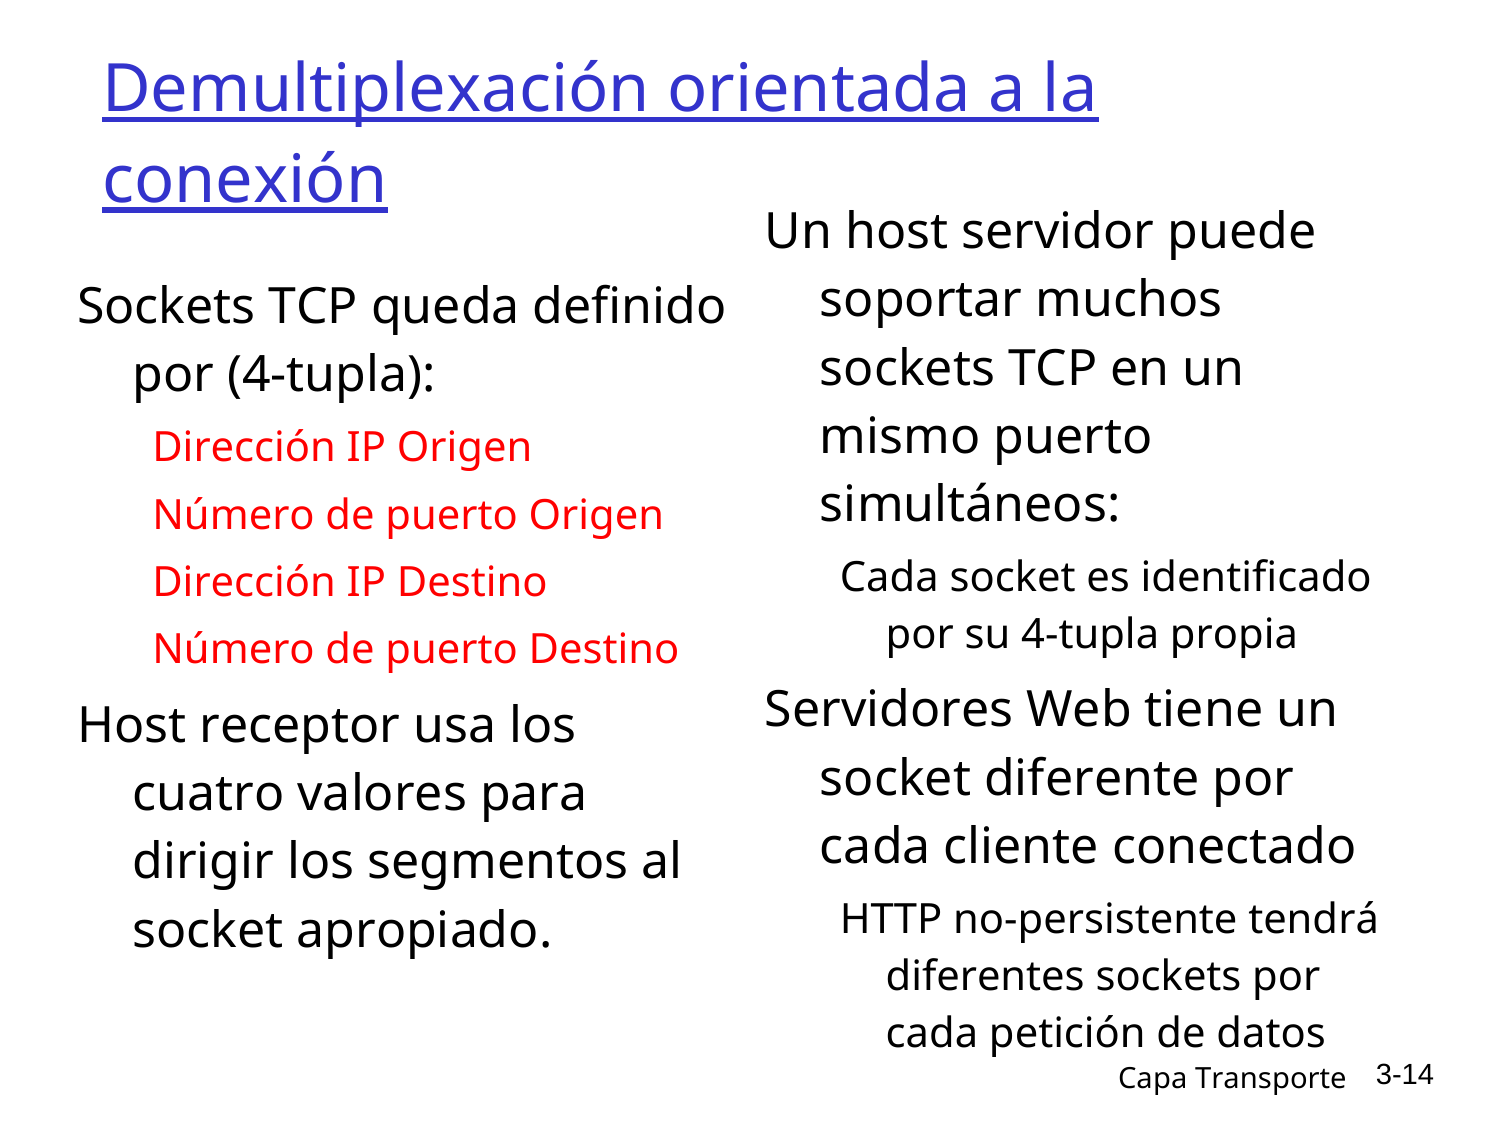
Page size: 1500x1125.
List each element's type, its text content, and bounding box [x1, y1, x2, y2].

list Sockets TCP queda definido por (4-tupla): Dirección IP Origen Número de puerto Origen Dirección IP Destino Número de puerto Destino Host receptor usa los cuatro valores para dirigir los segmentos al socket apropiado. [62, 262, 750, 1026]
list Un host servidor puede soportar muchos sockets TCP en un mismo puerto simultáneos: Cada socket es identificado por su 4-tupla propia Servidores Web tiene un socket diferente por cada cliente conectado HTTP no-persistente tendrá diferentes sockets por cada petición de datos [750, 187, 1426, 1073]
title Demultiplexación orientada a la conexión [87, 30, 1363, 232]
